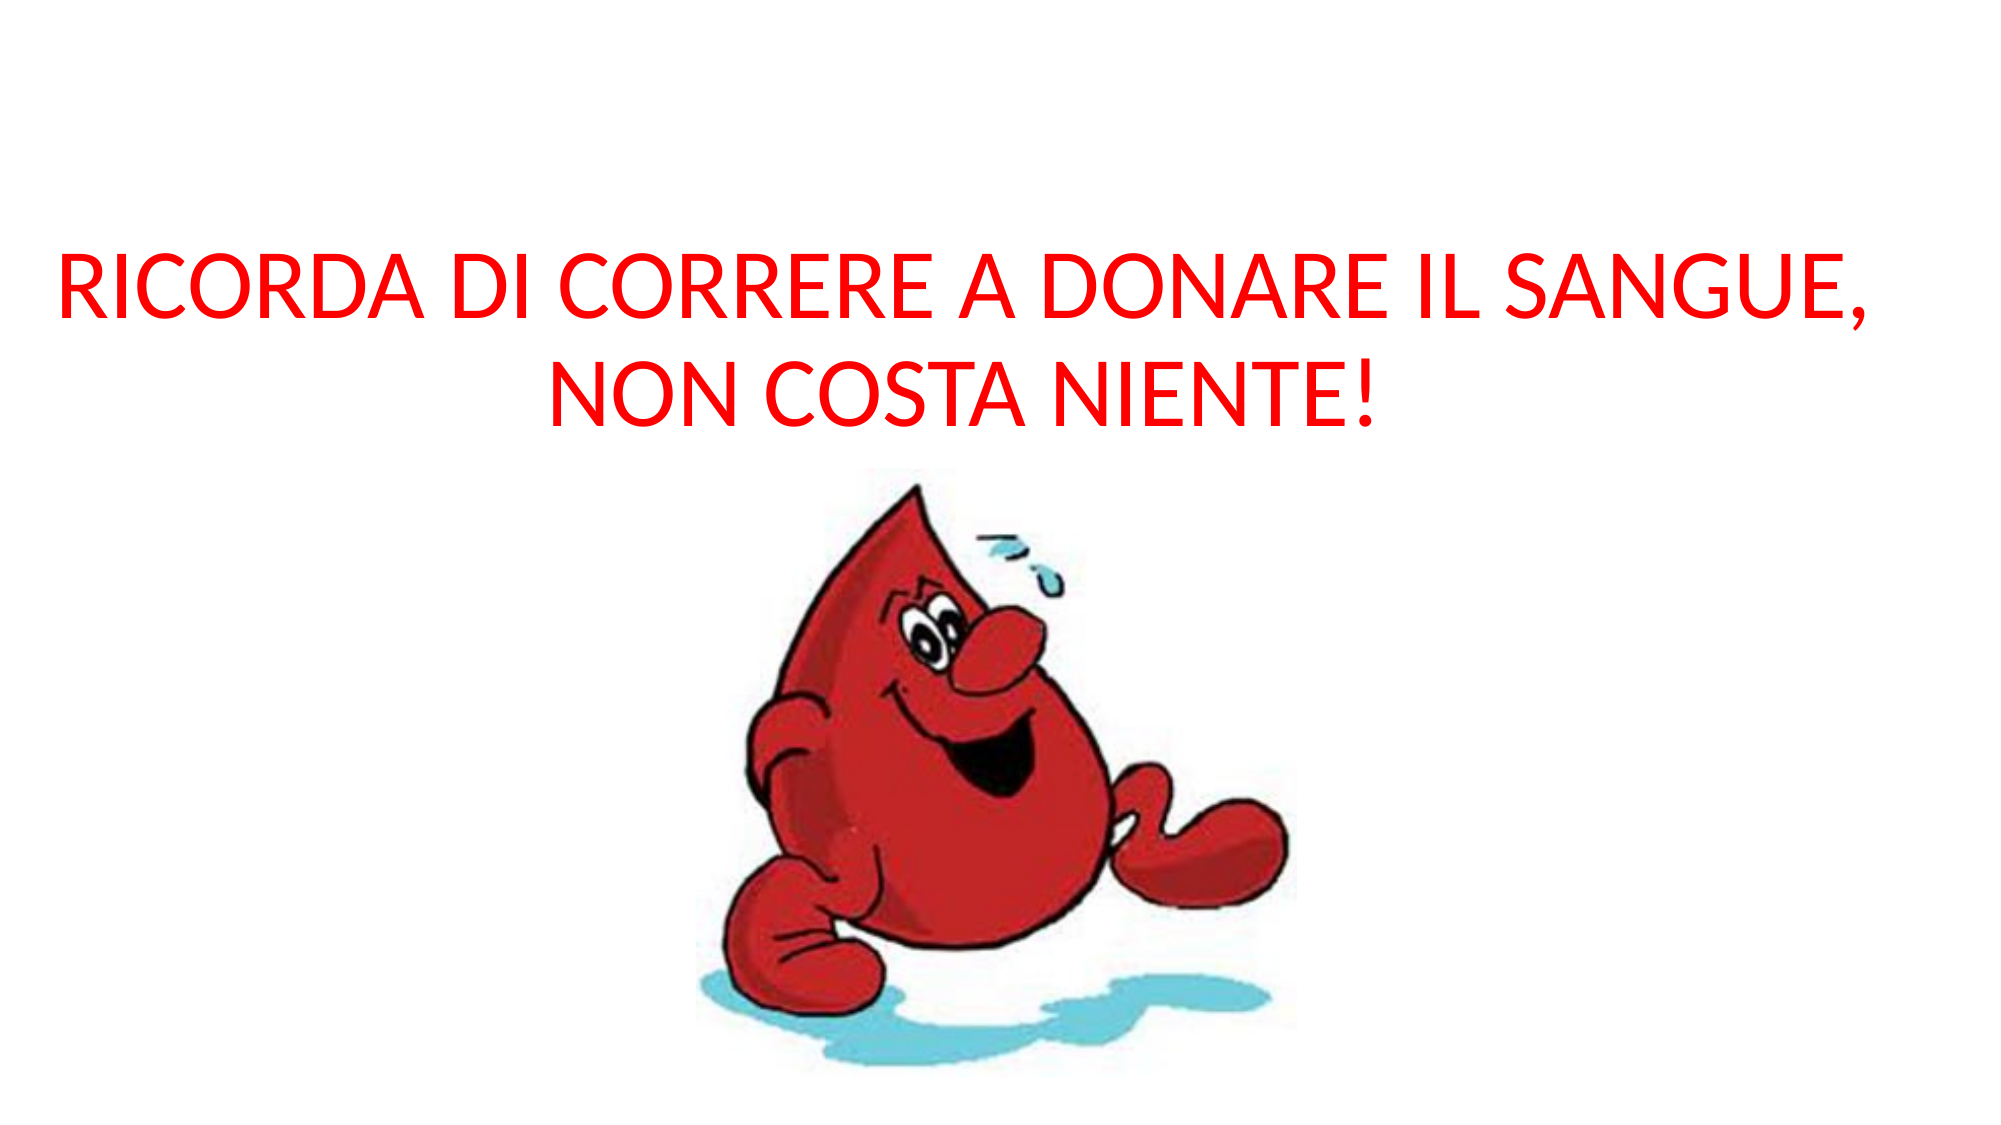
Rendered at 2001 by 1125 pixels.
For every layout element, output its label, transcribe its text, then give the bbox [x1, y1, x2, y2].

picture [696, 468, 1297, 1077]
list RICORDA DI CORRERE A DONARE IL SANGUE, NON COSTA NIENTE! [40, 224, 1954, 1032]
